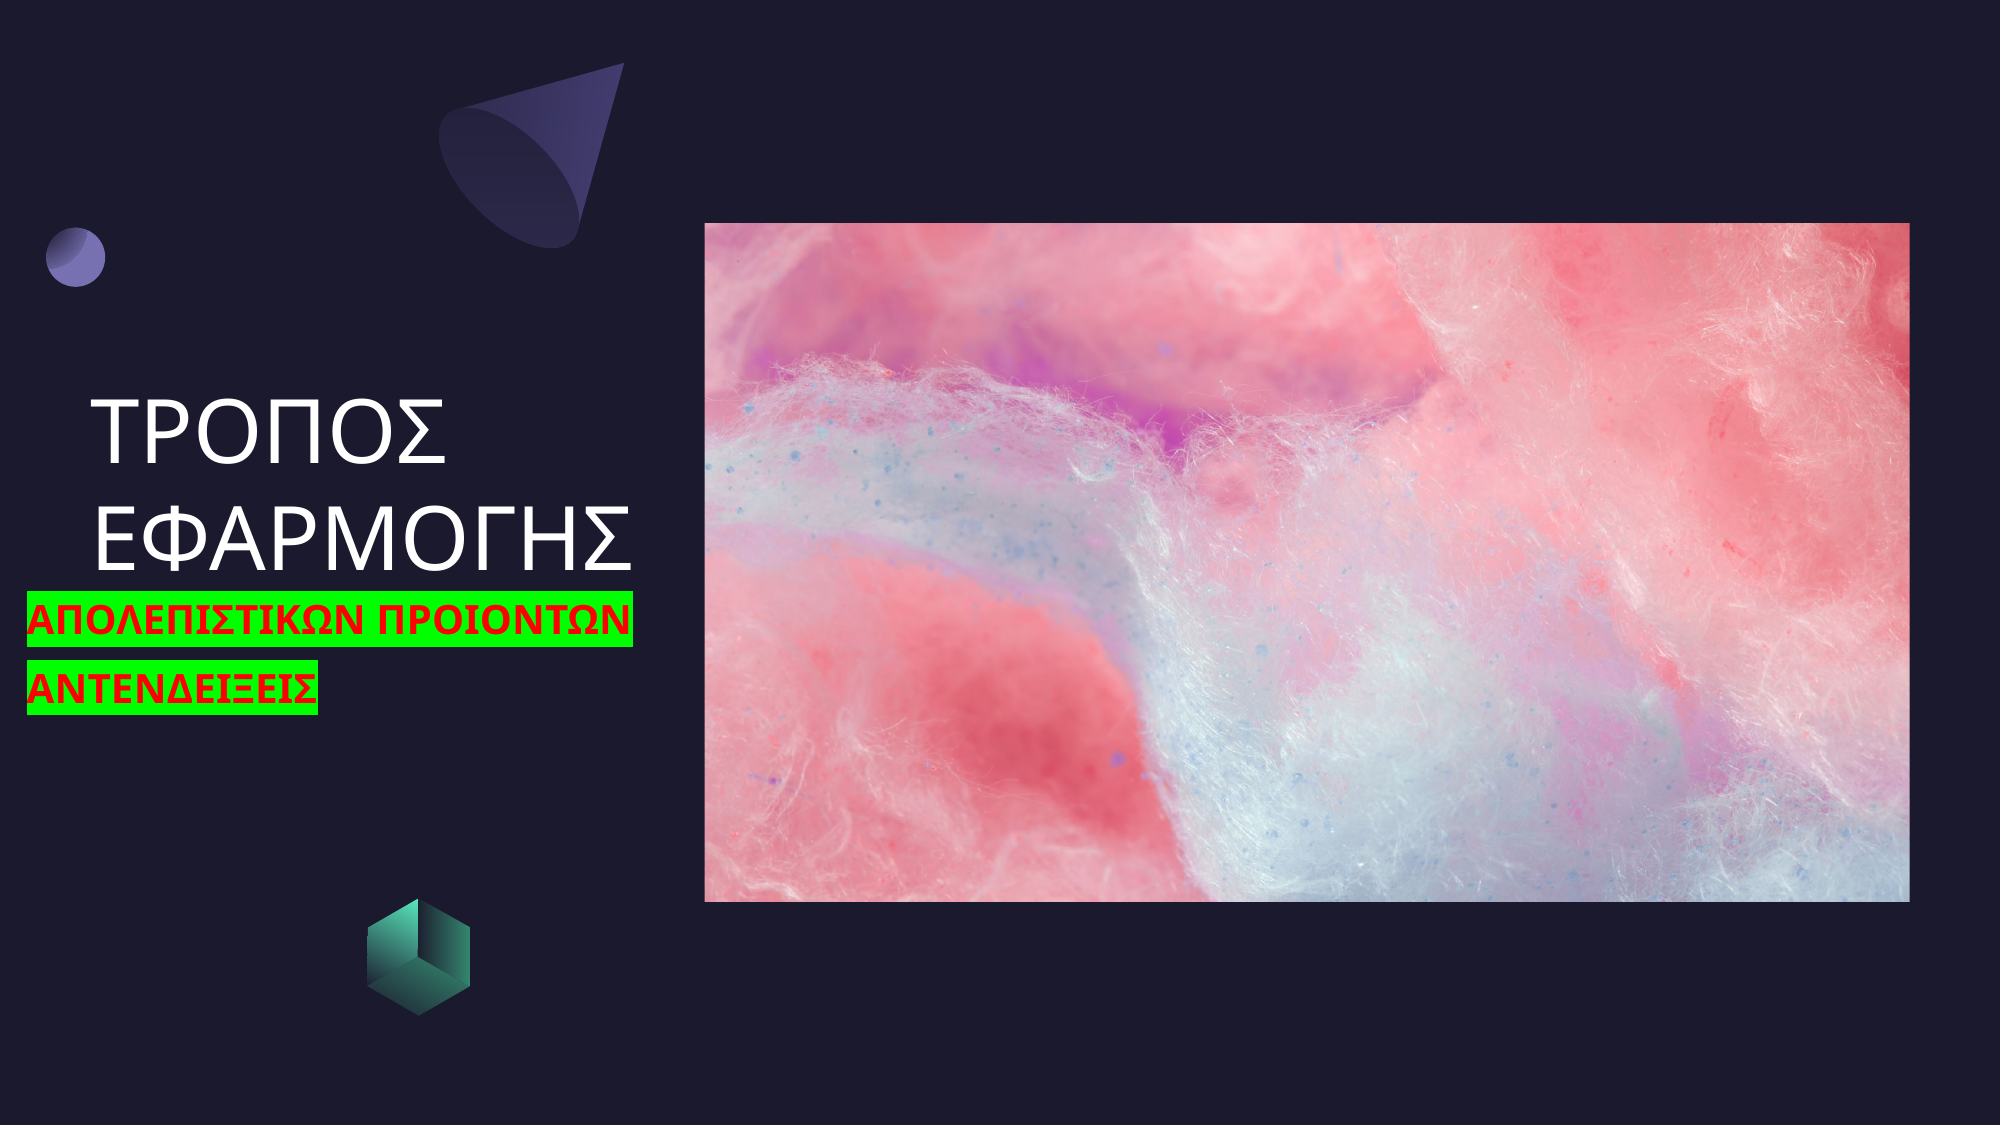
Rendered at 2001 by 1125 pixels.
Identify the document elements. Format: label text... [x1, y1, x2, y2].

picture [704, 223, 1910, 902]
title ΤΡΟΠΟΣ ΕΦΑΡΜΟΓΗΣ [90, 301, 676, 588]
subtitle ΑΠΟΛΕΠΙΣΤΙΚΩΝ ΠΡΟΙΟΝΤΩΝ ΑΝΤΕΝΔΕΙΞΕΙΣ [26, 594, 635, 760]
text_box [0, 0, 2000, 1125]
